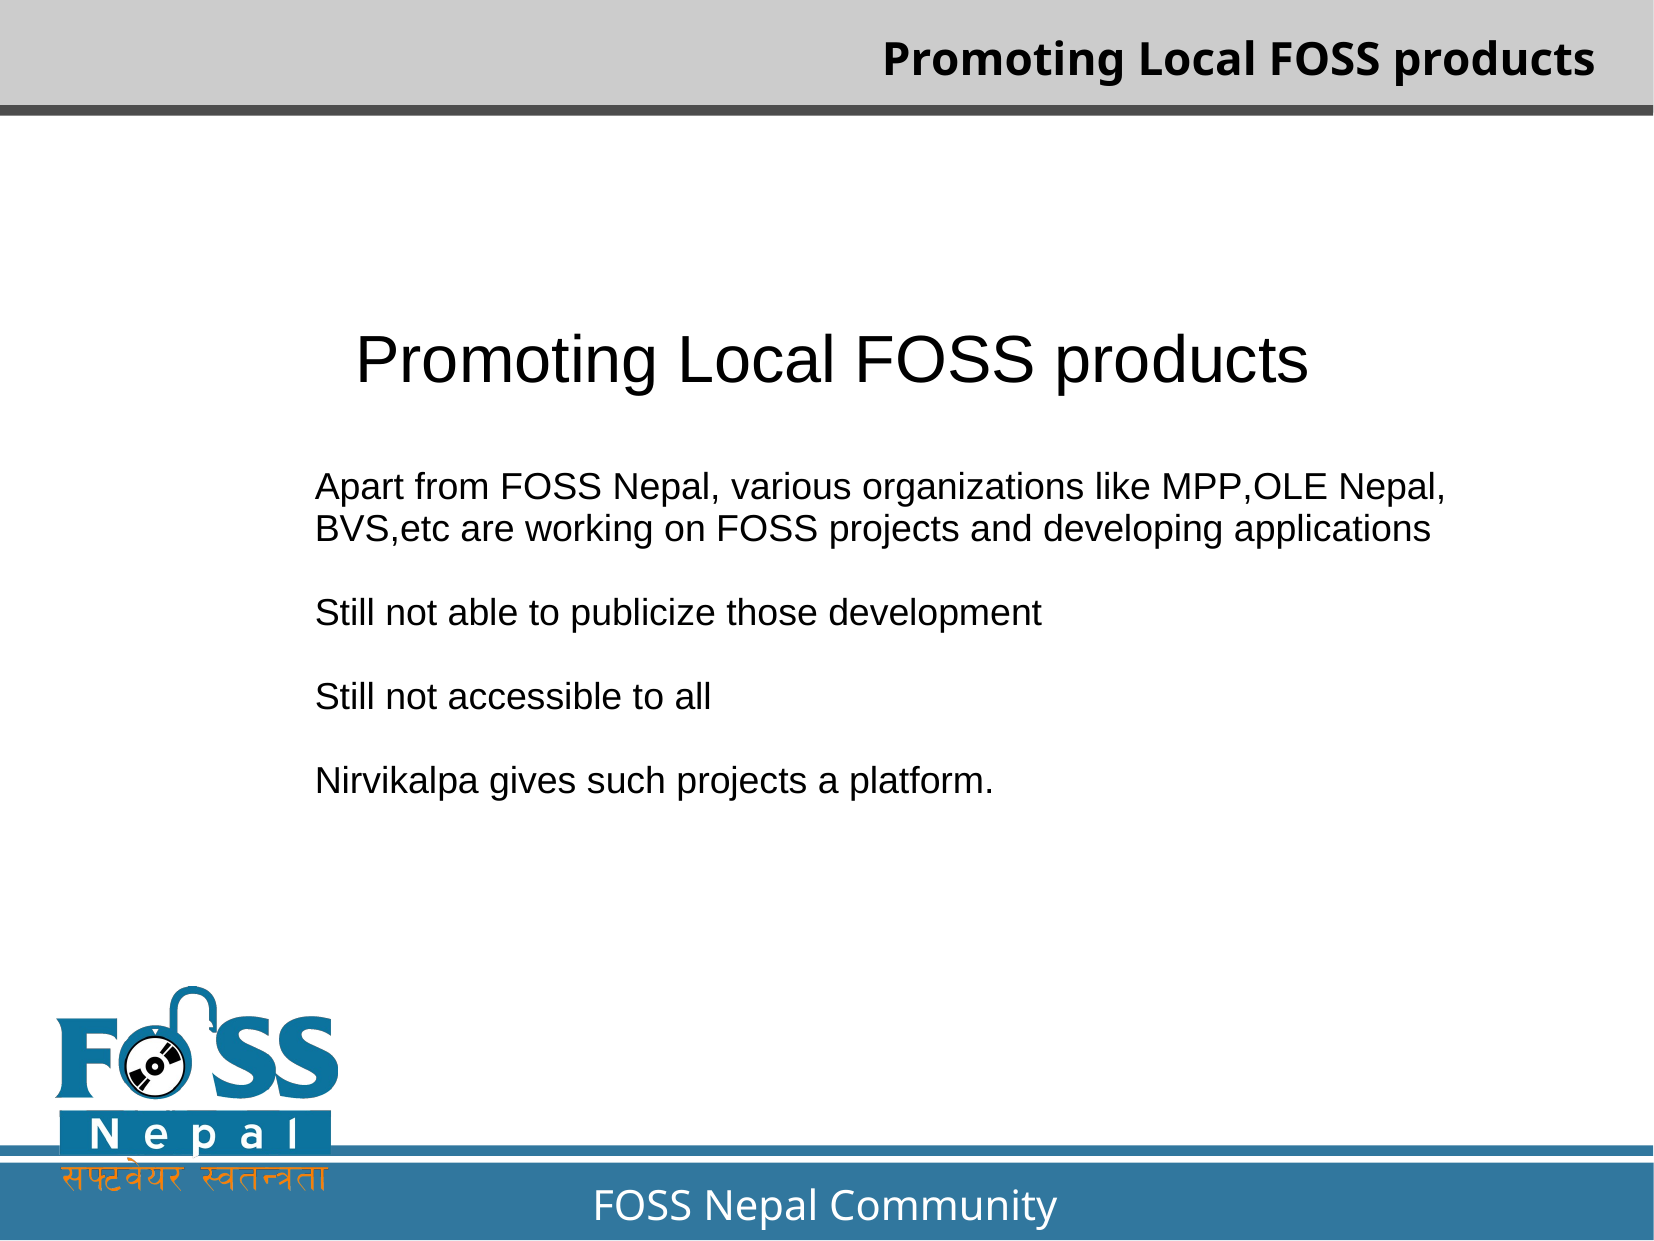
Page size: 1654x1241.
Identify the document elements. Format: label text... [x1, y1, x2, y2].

text_box Apart from FOSS Nepal, various organizations like MPP,OLE Nepal, BVS,etc are working on FOSS projects and developing applications Still not able to publicize those development Still not accessible to all Nirvikalpa gives such projects a platform. [300, 457, 1501, 892]
text_box Promoting Local FOSS products [322, 314, 1326, 413]
text_box Promoting Local FOSS products [37, 19, 1611, 88]
picture [197, 986, 338, 1085]
picture [55, 986, 338, 1191]
